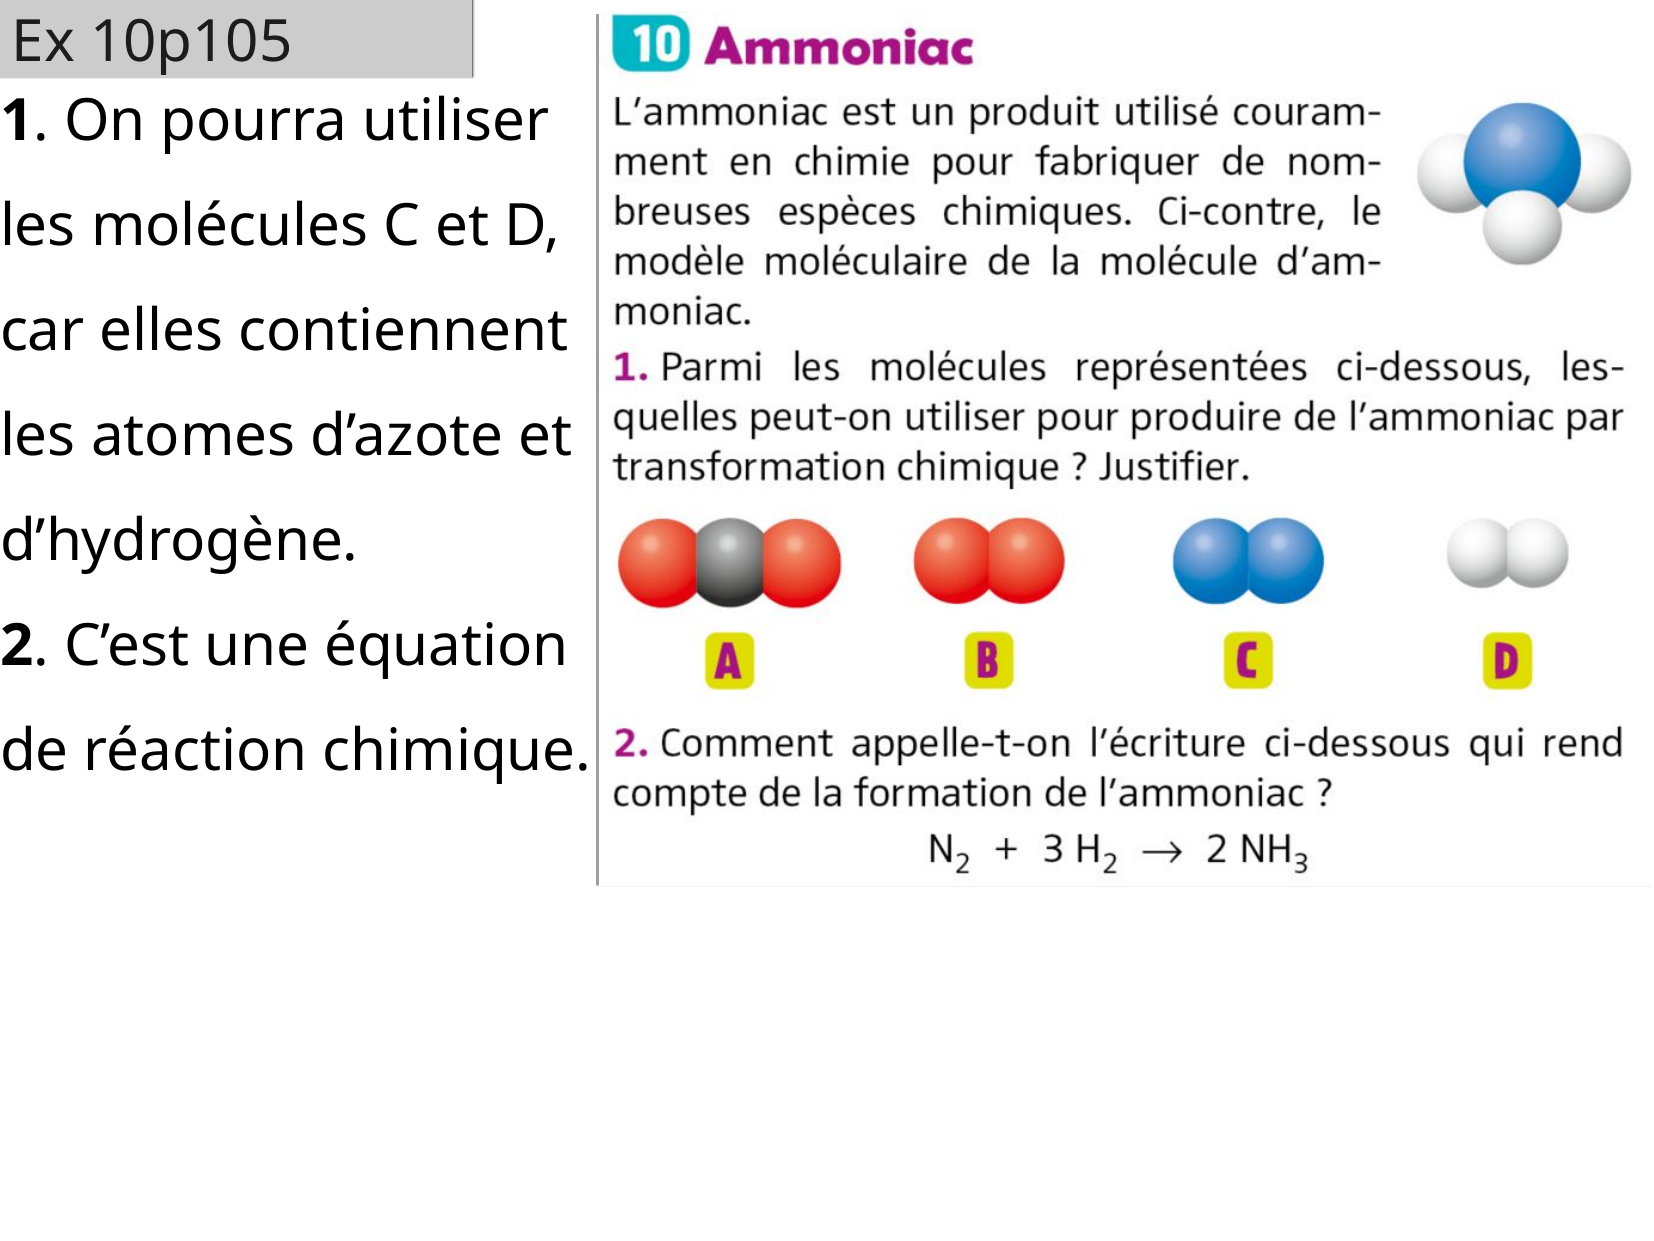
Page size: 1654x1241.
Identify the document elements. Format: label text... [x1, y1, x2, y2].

list 1. On pourra utiliser les molécules C et D, car elles contiennent les atomes d’azote et d’hydrogène. 2. C’est une équation de réaction chimique. [0, 78, 1654, 1241]
picture [599, 11, 1654, 886]
title Ex 10p105 [0, 0, 473, 78]
